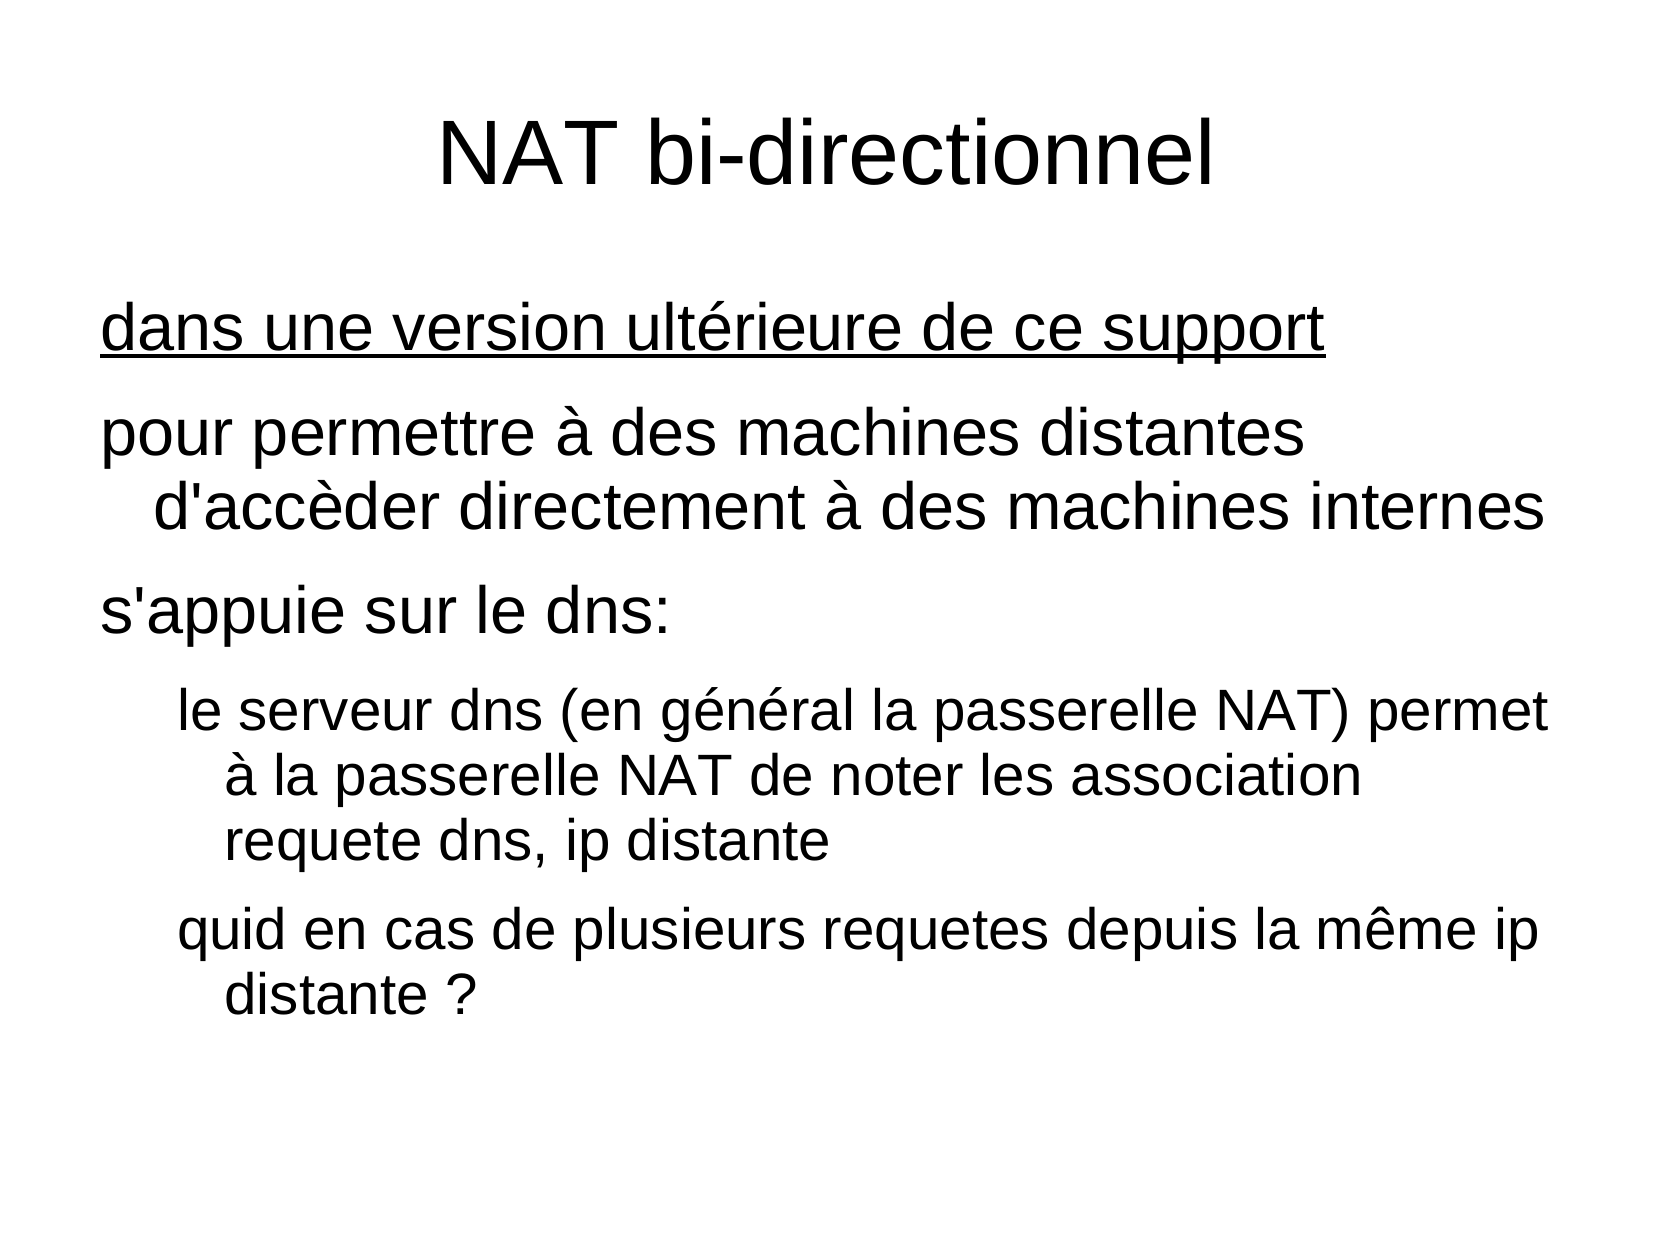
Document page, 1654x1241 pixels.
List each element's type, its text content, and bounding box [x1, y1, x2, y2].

title NAT bi-directionnel [82, 49, 1571, 257]
list dans une version ultérieure de ce support pour permettre à des machines distantes d'accèder directement à des machines internes s'appuie sur le dns: le serveur dns (en général la passerelle NAT) permet à la passerelle NAT de noter les association requete dns, ip distante quid en cas de plusieurs requetes depuis la même ip distante ? [82, 290, 1571, 1109]
